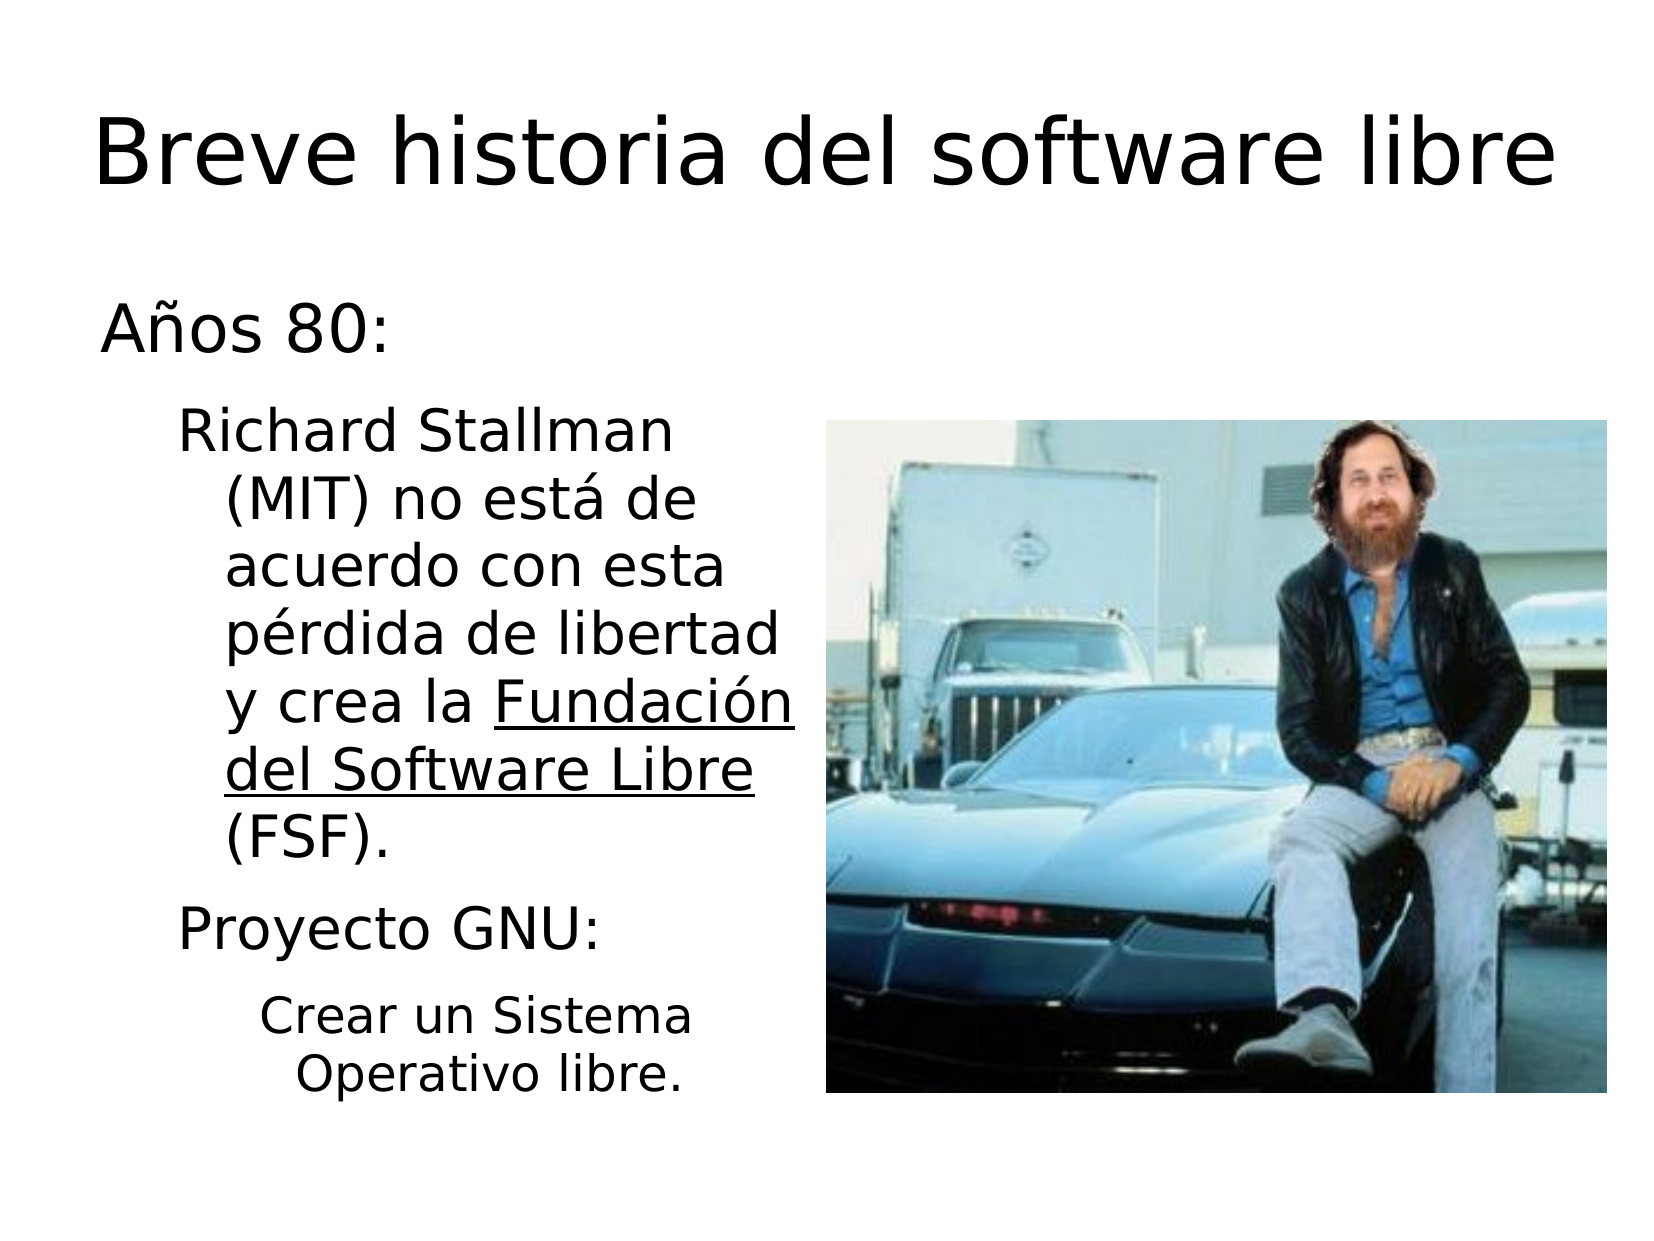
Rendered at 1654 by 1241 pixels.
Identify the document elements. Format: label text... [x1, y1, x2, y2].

picture [826, 420, 1607, 1093]
list Años 80: Richard Stallman (MIT) no está de acuerdo con esta pérdida de libertad y crea la Fundación del Software Libre (FSF). Proyecto GNU: Crear un Sistema Operativo libre. [82, 290, 827, 1104]
title Breve historia del software libre [82, 56, 1571, 250]
